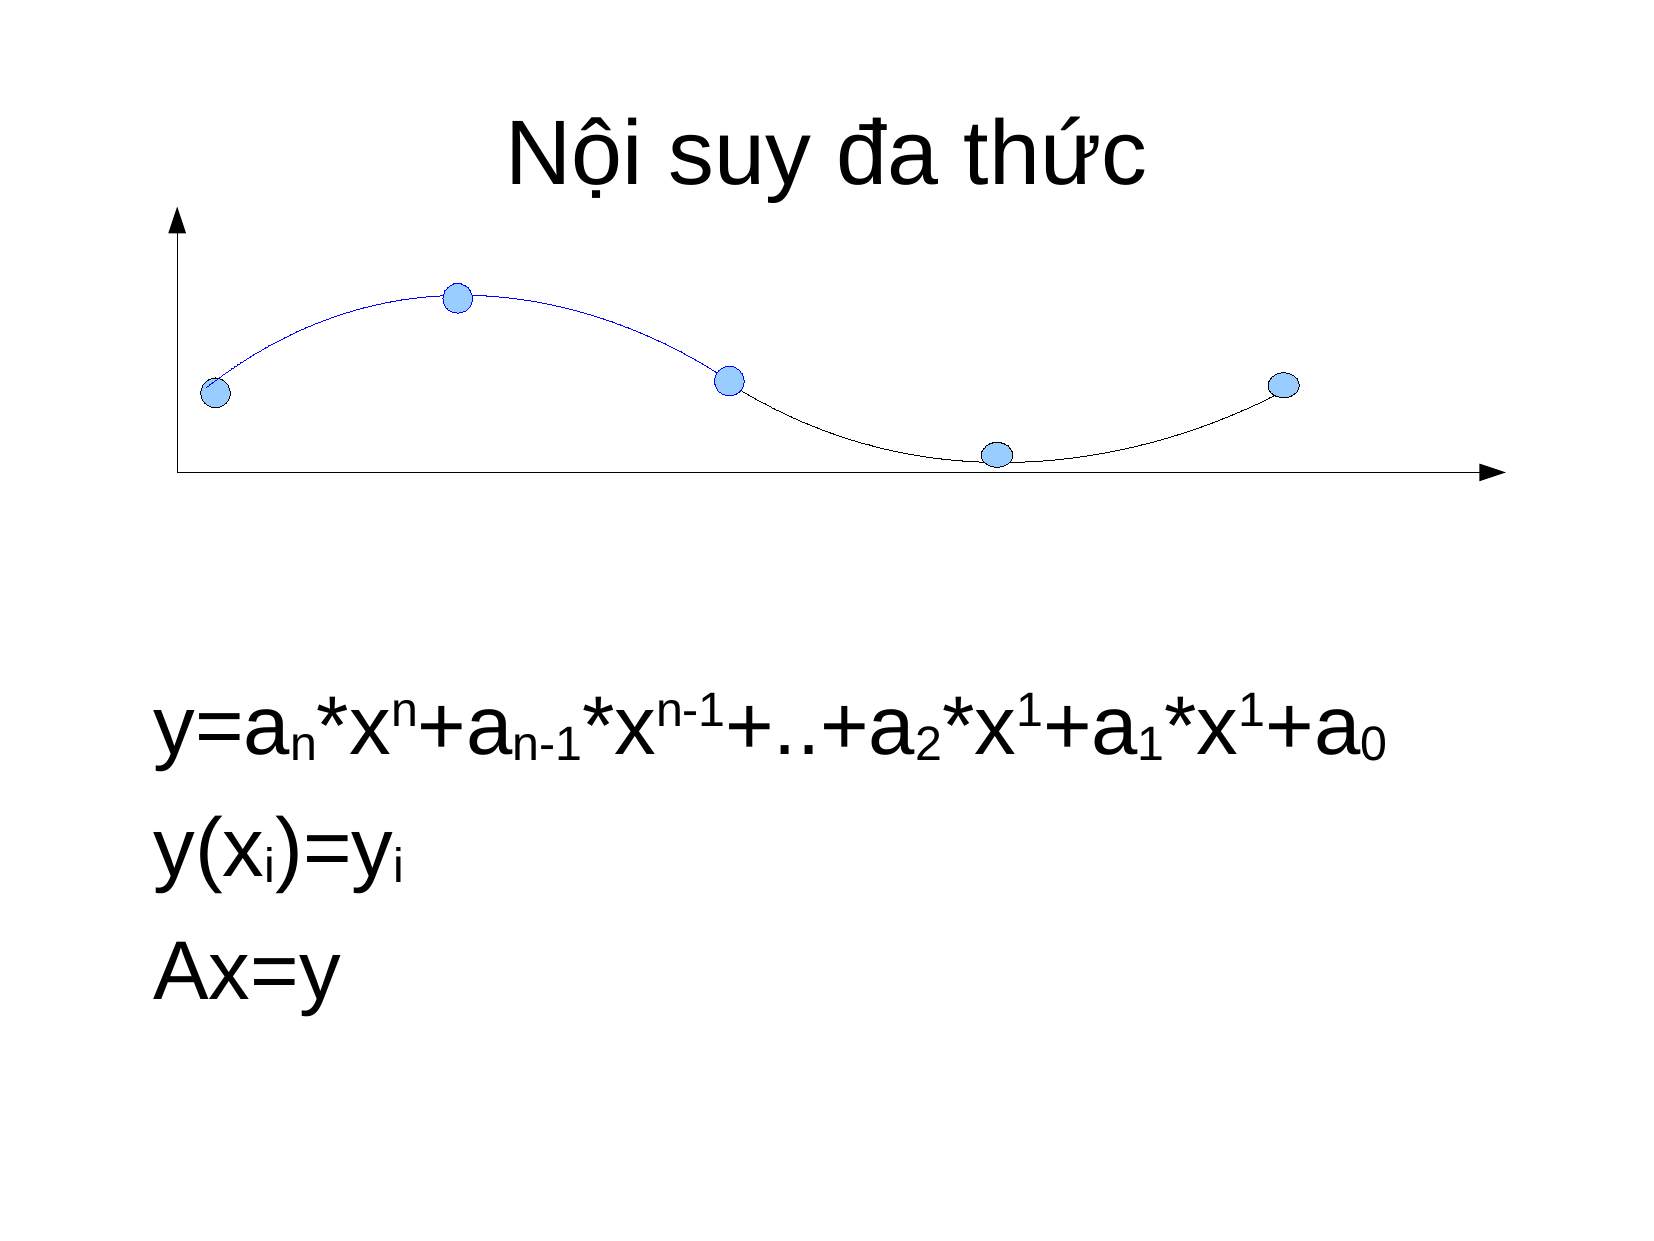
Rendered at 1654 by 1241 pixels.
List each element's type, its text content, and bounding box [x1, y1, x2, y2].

text_box [1268, 372, 1300, 398]
list y=an*xn+an-1*xn-1+..+a2*x1+a1*x1+a0 y(xi)=yi Ax=y [82, 679, 1565, 1109]
text_box [200, 377, 231, 408]
title Nội suy đa thức [82, 49, 1571, 257]
text_box [981, 442, 1013, 468]
text_box [442, 283, 473, 314]
text_box [714, 366, 745, 396]
